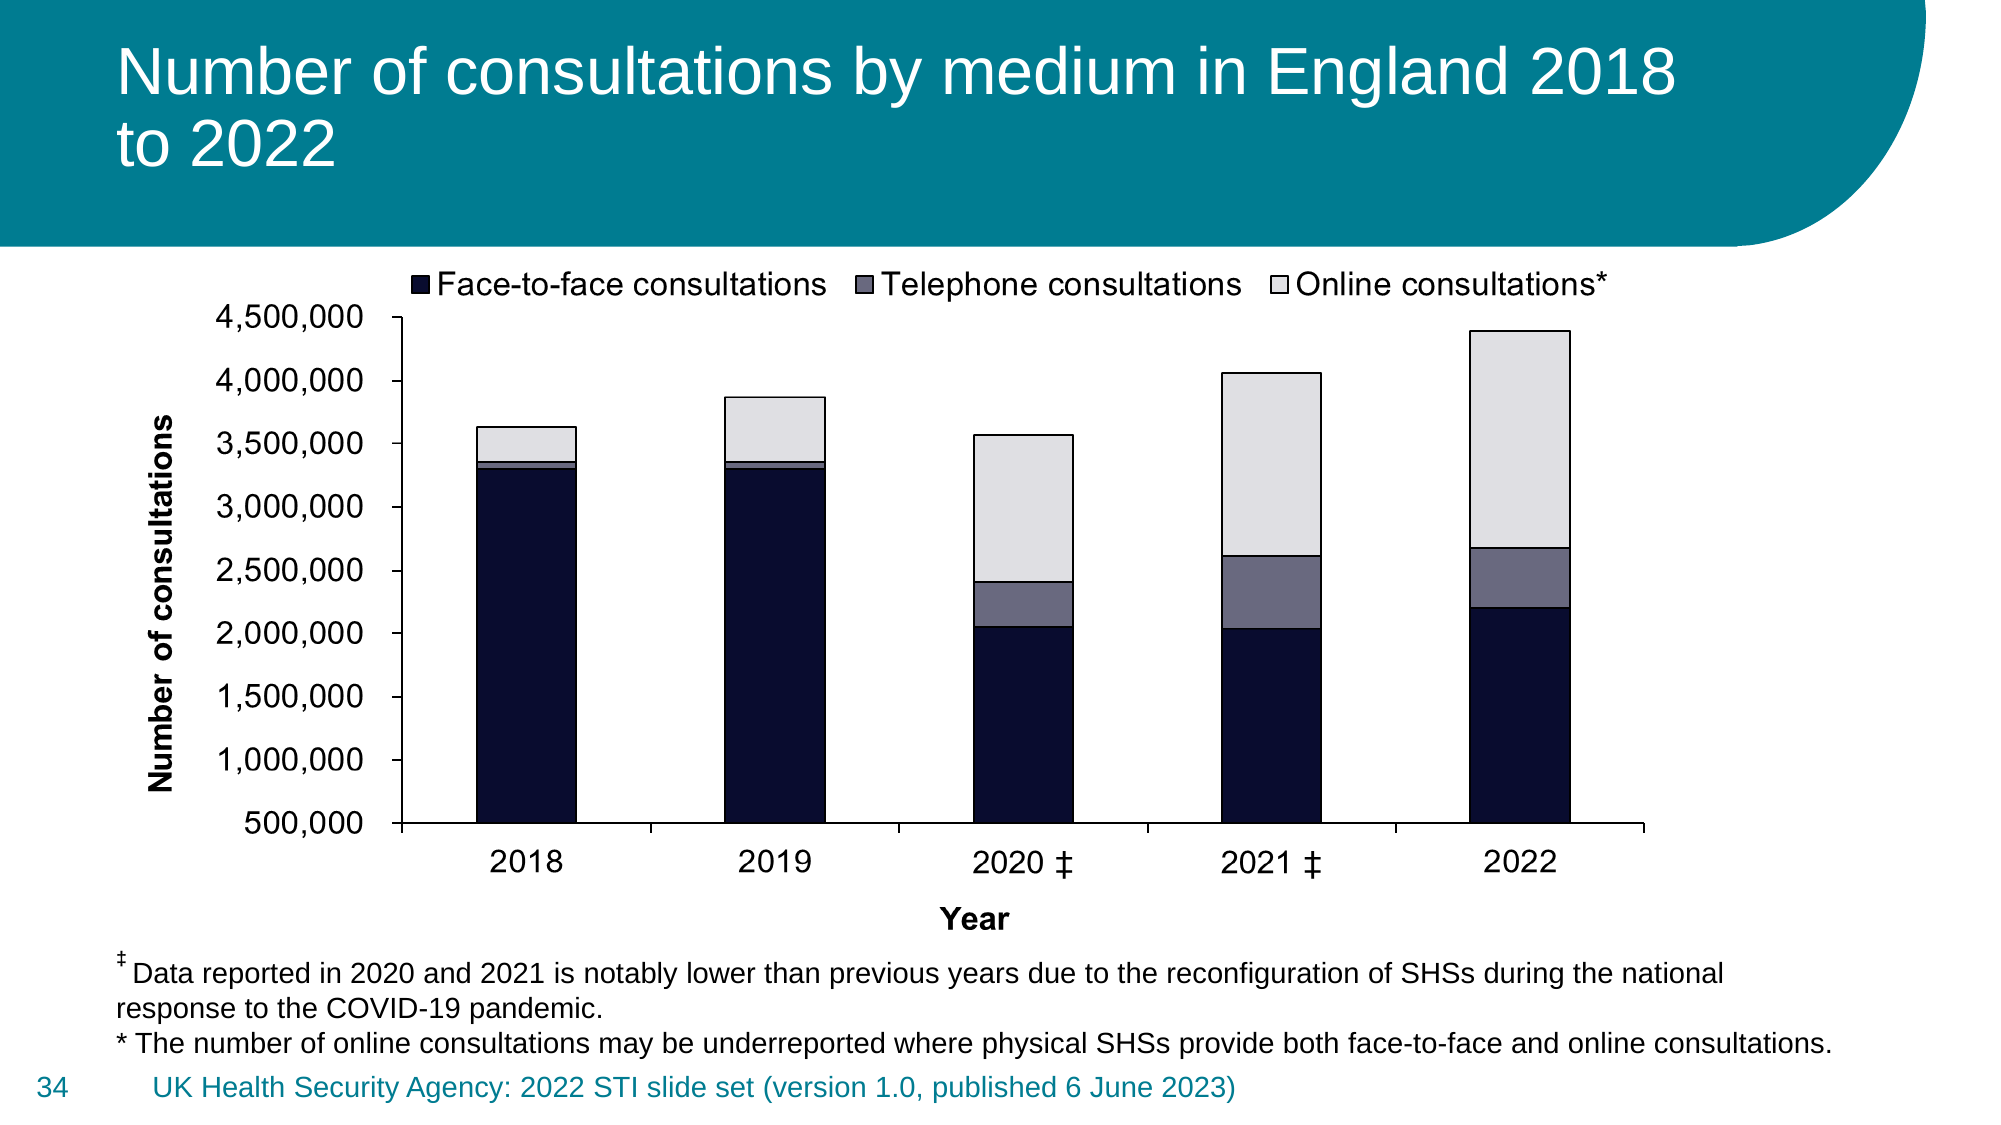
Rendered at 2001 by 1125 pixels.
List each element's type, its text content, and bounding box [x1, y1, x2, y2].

picture [137, 256, 1672, 957]
text_box UK Health Security Agency: 2022 STI slide set (version 1.0, published 6 June 2023) [137, 1060, 1780, 1116]
text_box [21, 1056, 120, 1117]
text_box ‡ Data reported in 2020 and 2021 is notably lower than previous years due to the reconfiguration of SHSs during the national response to the COVID-19 pandemic. * The number of online consultations may be underreported where physical SHSs provide both face-to-face and online consultations. [101, 938, 1863, 1060]
title Number of consultations by medium in England 2018 to 2022 [101, 29, 1747, 189]
